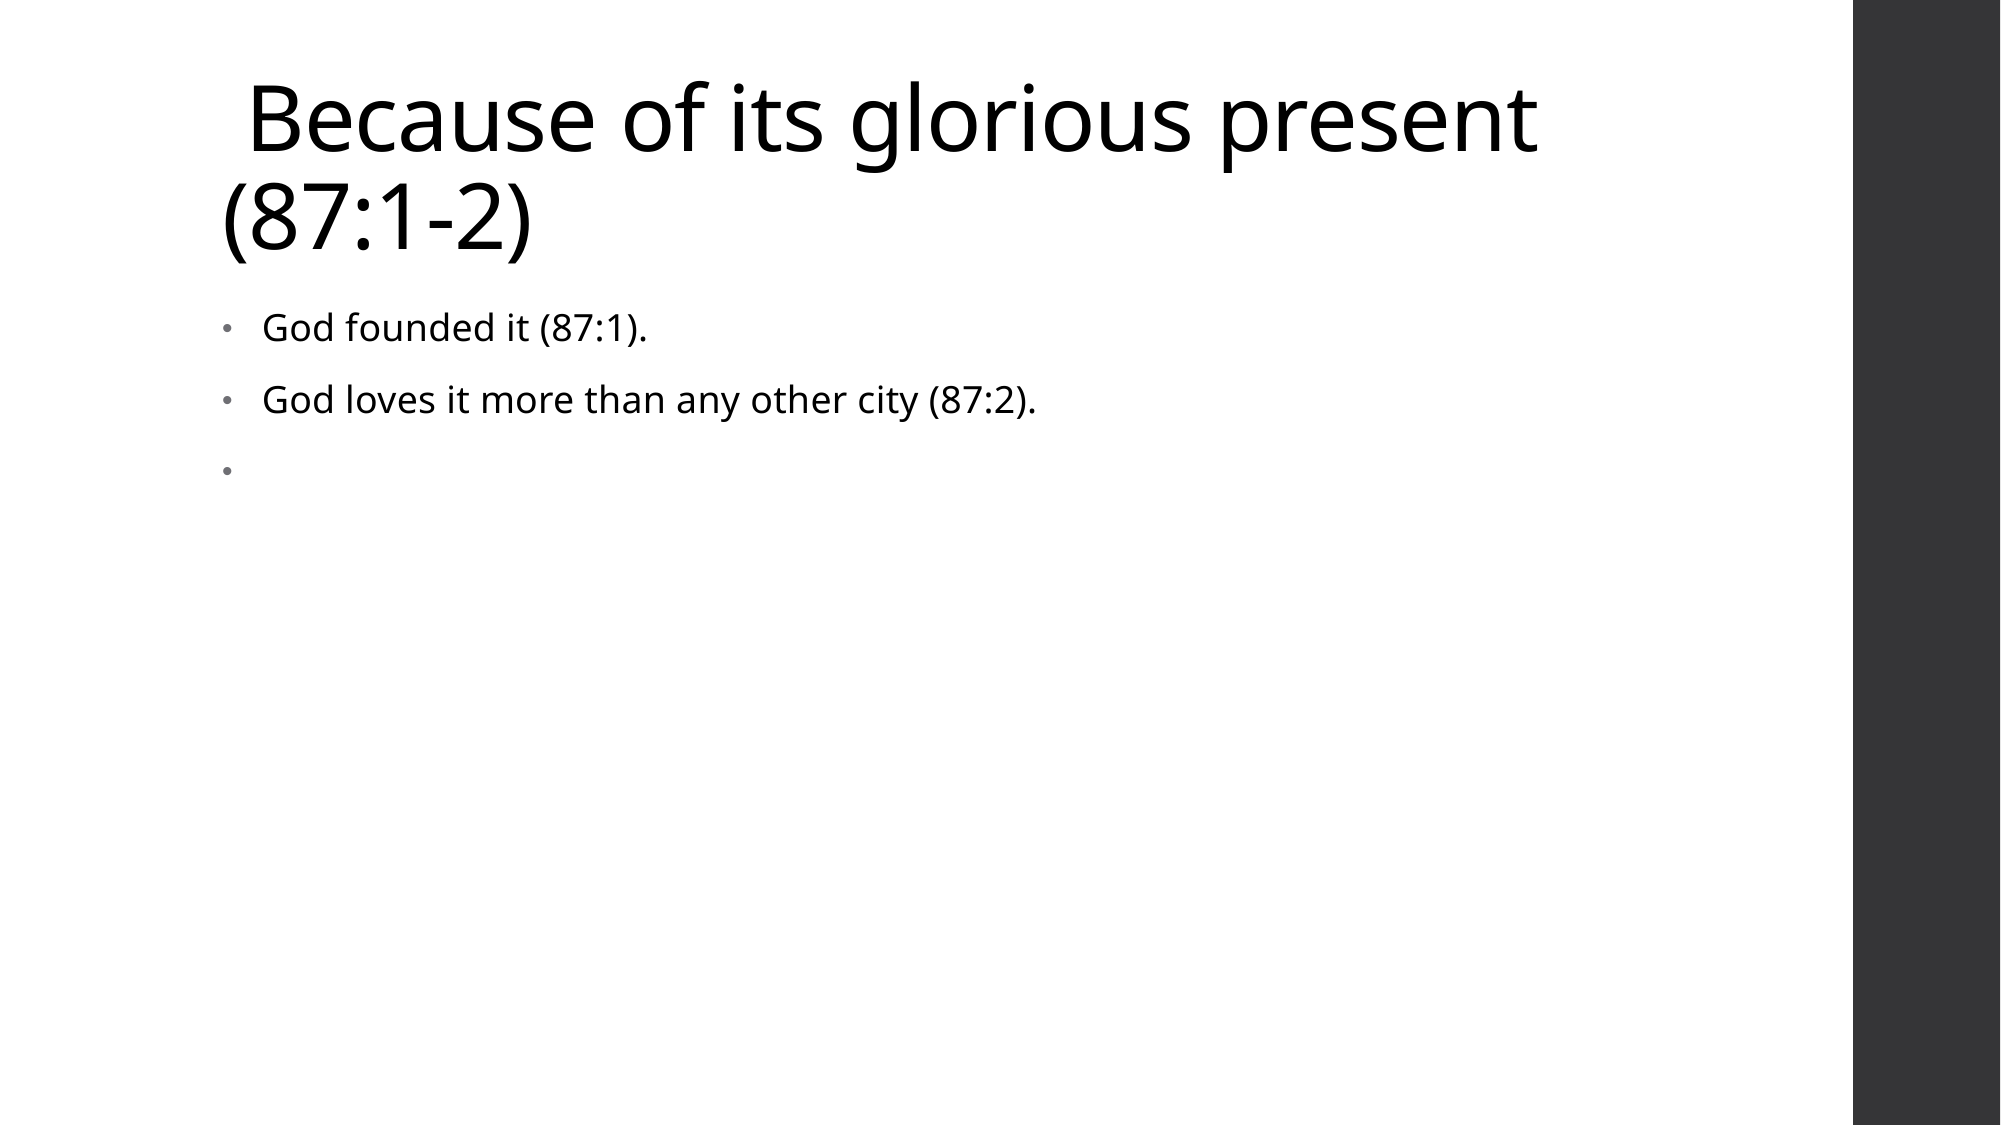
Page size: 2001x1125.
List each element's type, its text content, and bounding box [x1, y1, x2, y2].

list God founded it (87:1). God loves it more than any other city (87:2). [206, 299, 1617, 1014]
title Because of its glorious present (87:1-2) [206, 60, 1797, 278]
